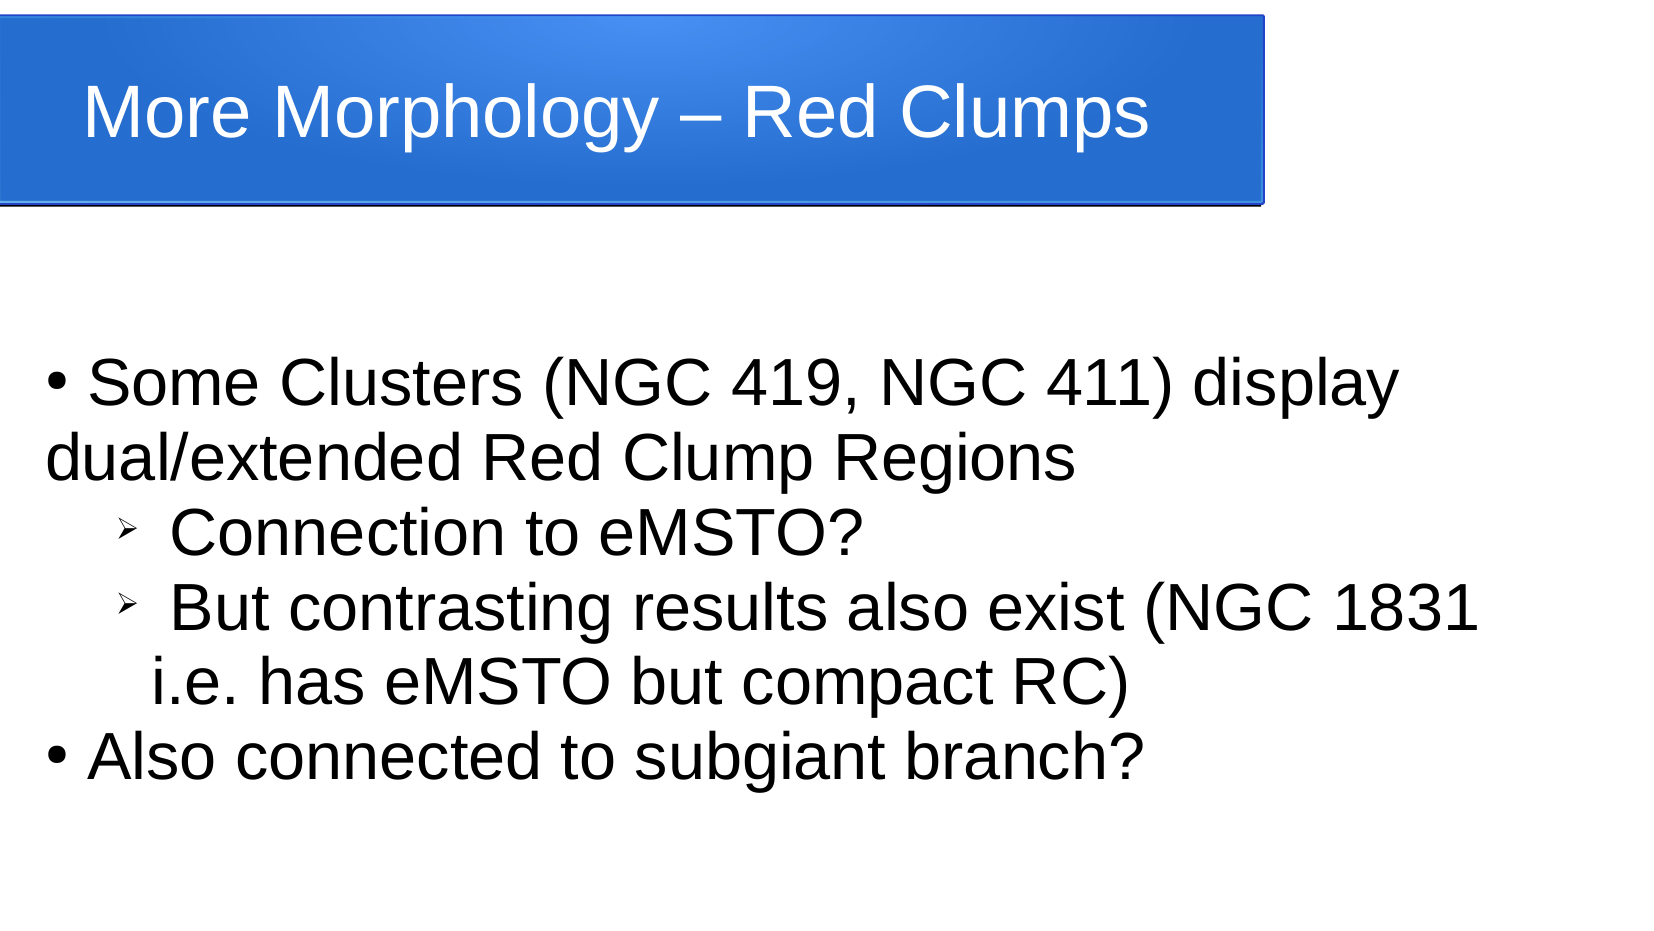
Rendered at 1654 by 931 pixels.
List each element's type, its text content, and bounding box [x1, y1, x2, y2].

title More Morphology – Red Clumps [82, 35, 1235, 189]
subtitle Some Clusters (NGC 419, NGC 411) display dual/extended Red Clump Regions Connection to eMSTO? But contrasting results also exist (NGC 1831 i.e. has eMSTO but compact RC) Also connected to subgiant branch? [45, 224, 1571, 915]
